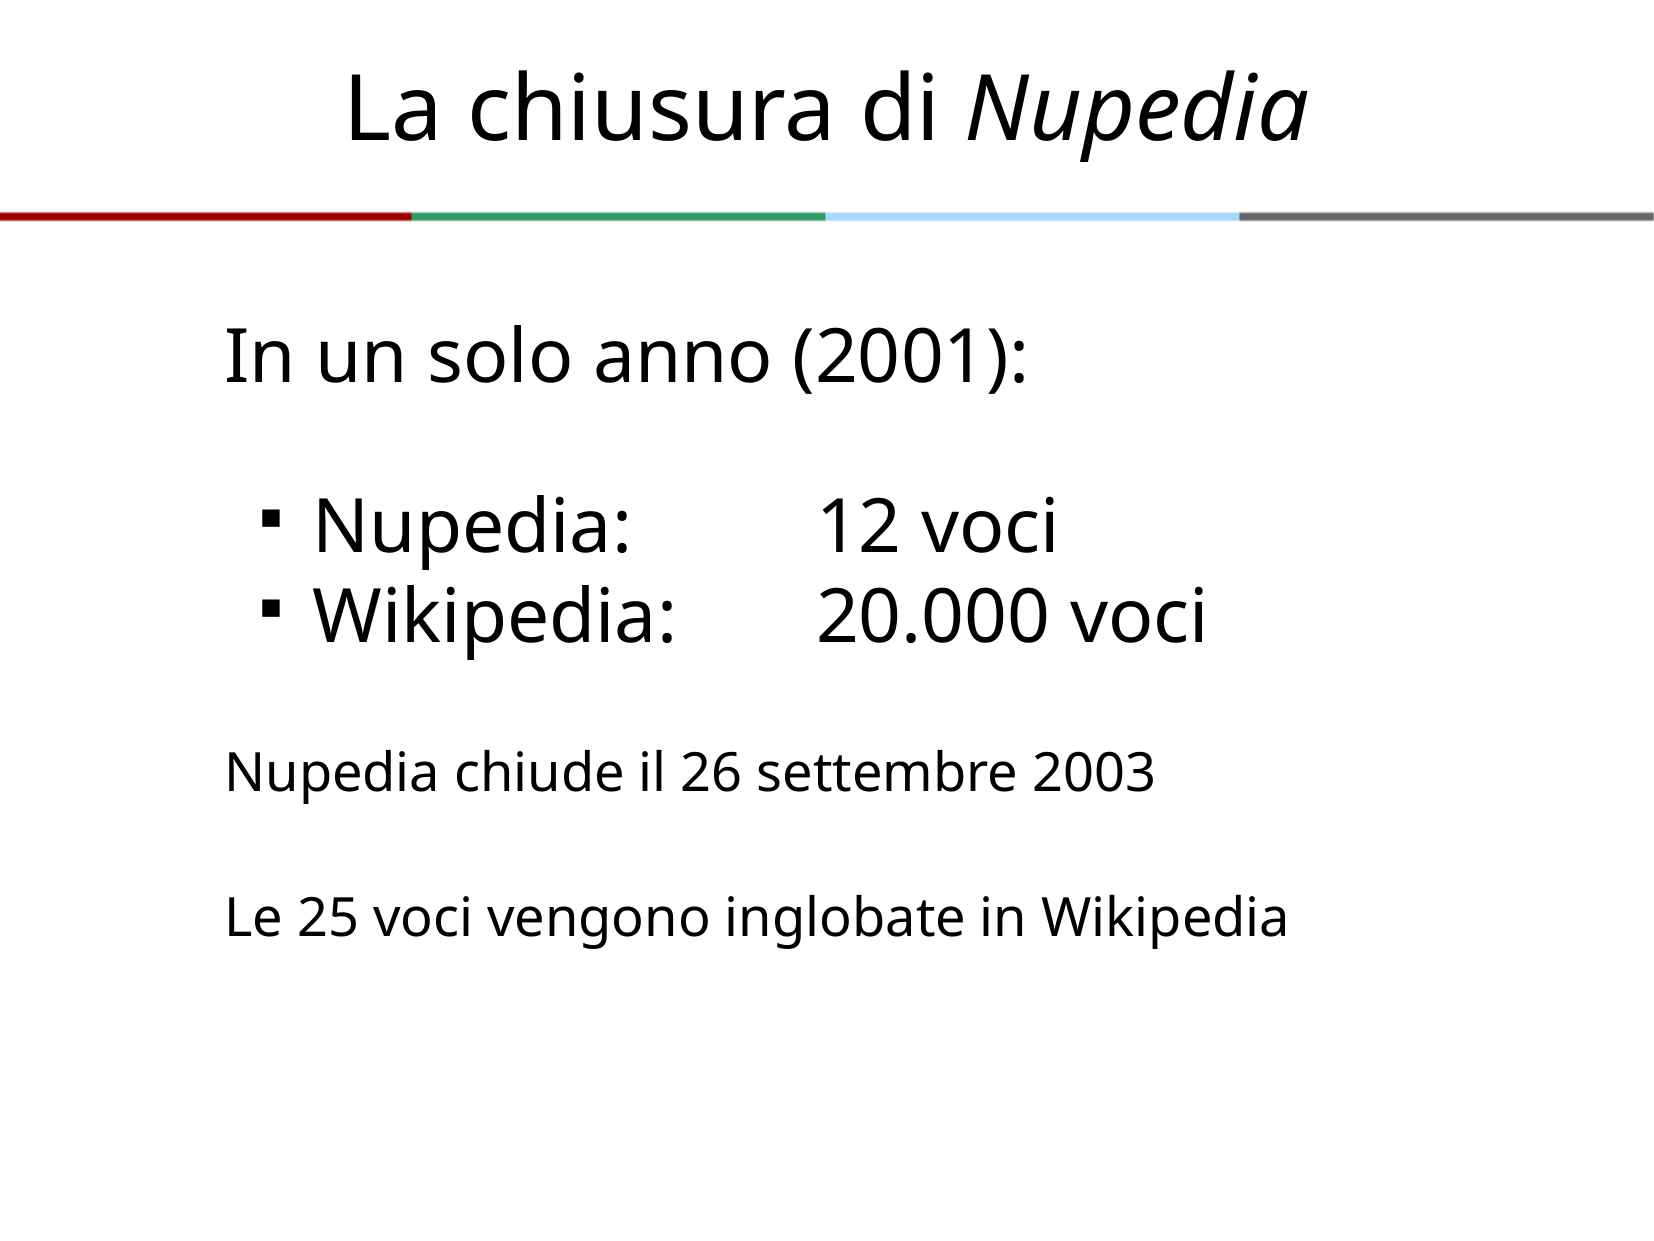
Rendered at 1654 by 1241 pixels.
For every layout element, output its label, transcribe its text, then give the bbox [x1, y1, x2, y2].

text_box In un solo anno (2001): Nupedia: 12 voci Wikipedia: 20.000 voci Nupedia chiude il 26 settembre 2003 Le 25 voci vengono inglobate in Wikipedia [224, 307, 1430, 1146]
text_box La chiusura di Nupedia [82, 0, 1571, 200]
picture [0, 200, 1654, 235]
